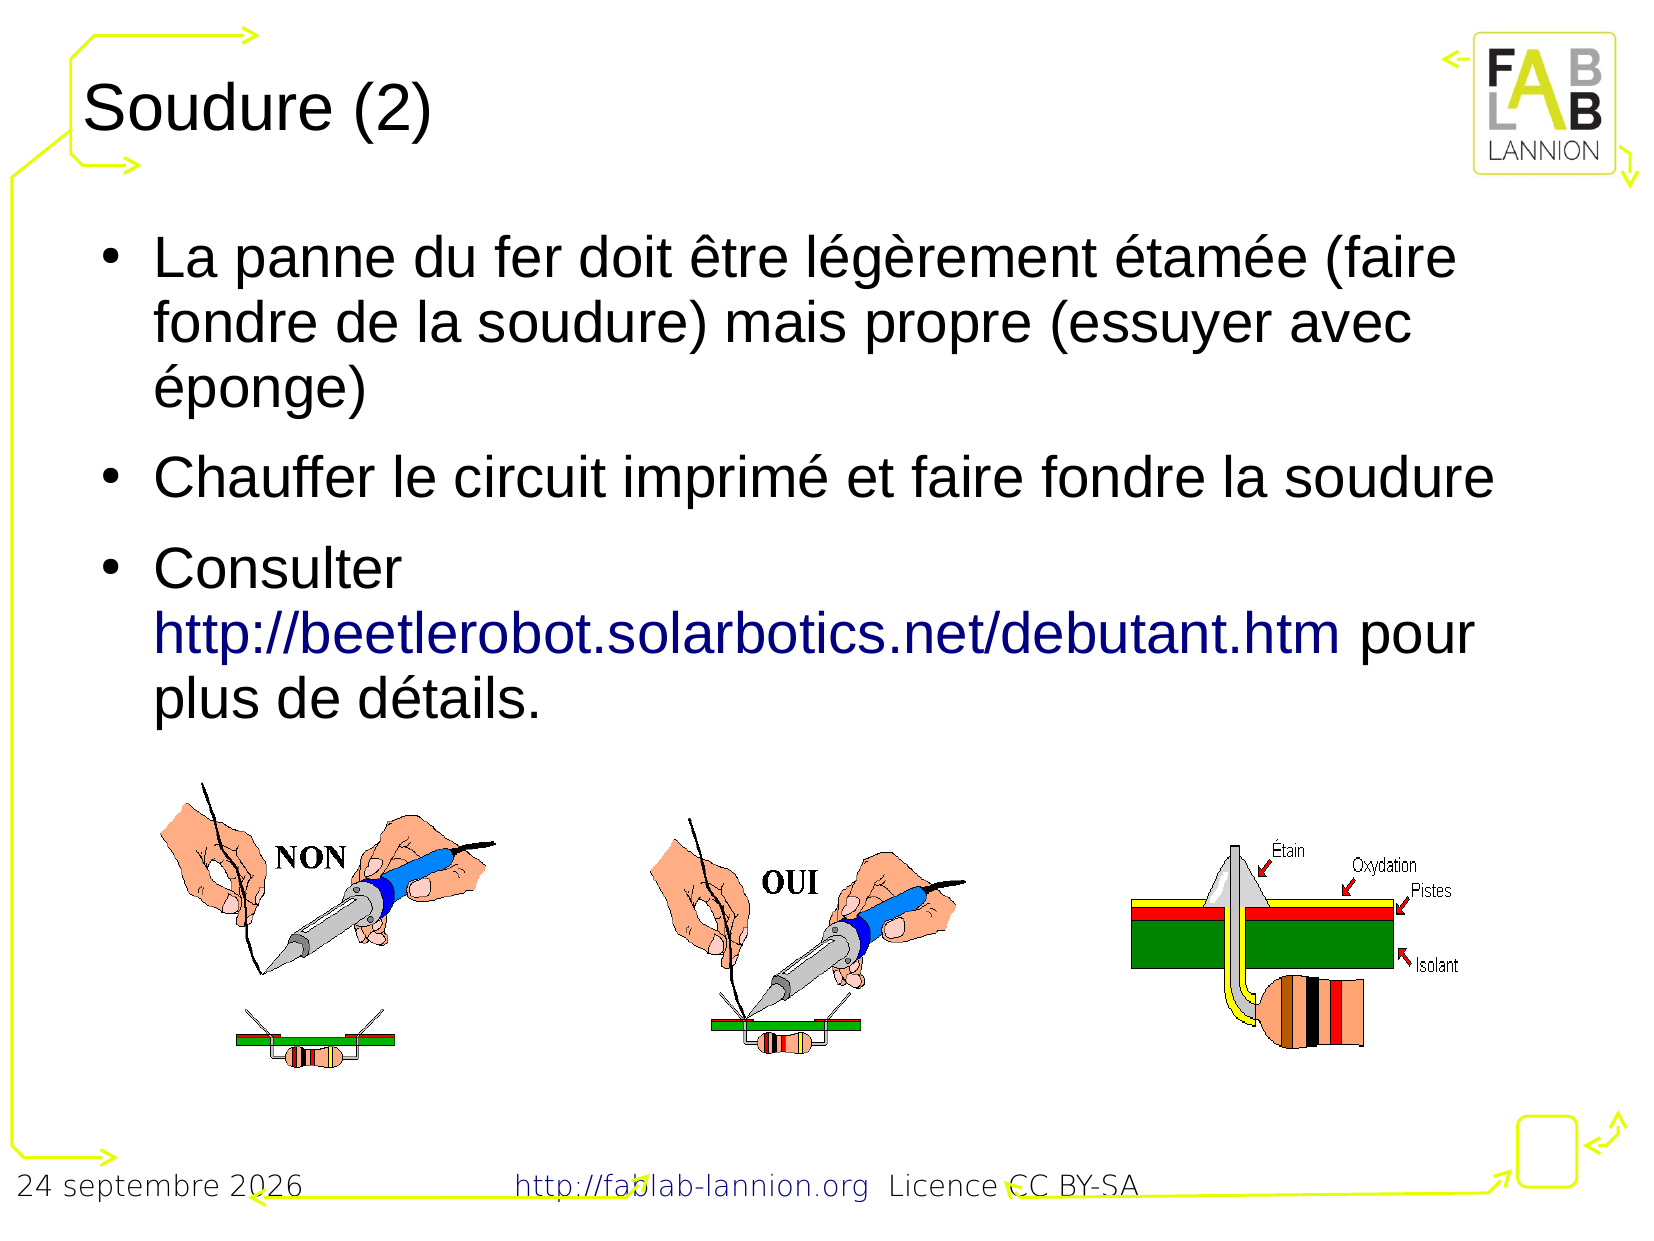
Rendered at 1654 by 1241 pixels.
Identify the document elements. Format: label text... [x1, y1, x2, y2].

title Soudure (2) [82, 49, 1441, 166]
picture [635, 787, 969, 1099]
picture [1122, 826, 1465, 1063]
picture [1470, 29, 1619, 178]
list La panne du fer doit être légèrement étamée (faire fondre de la soudure) mais propre (essuyer avec éponge) Chauffer le circuit imprimé et faire fondre la soudure Consulter http://beetlerobot.solarbotics.net/debutant.htm pour plus de détails. [82, 224, 1571, 944]
picture [153, 775, 508, 1075]
